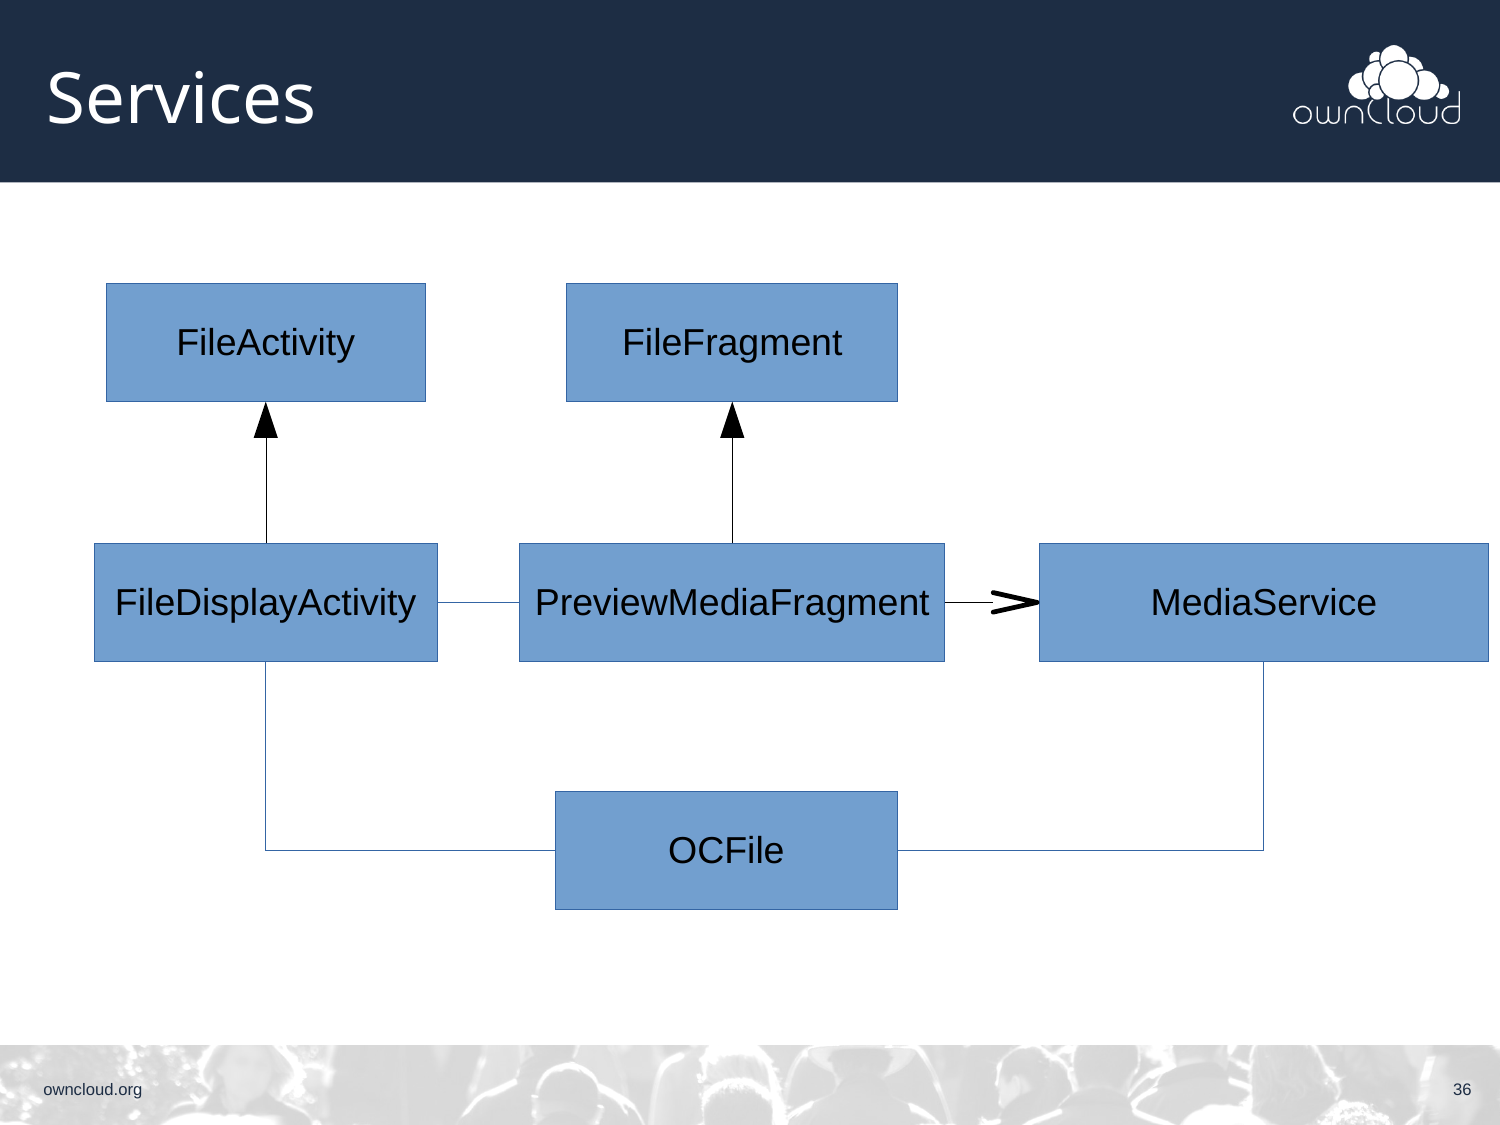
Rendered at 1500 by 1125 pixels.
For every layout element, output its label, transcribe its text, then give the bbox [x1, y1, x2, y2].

text_box MediaService [1039, 543, 1489, 662]
text_box FileActivity [106, 283, 426, 402]
picture [0, 1045, 1500, 1125]
text_box OCFile [555, 791, 898, 910]
picture [1293, 45, 1460, 124]
text_box PreviewMediaFragment [519, 543, 945, 662]
text_box FileFragment [566, 283, 898, 402]
text_box FileDisplayActivity [94, 543, 438, 662]
title Services [46, 5, 1258, 187]
